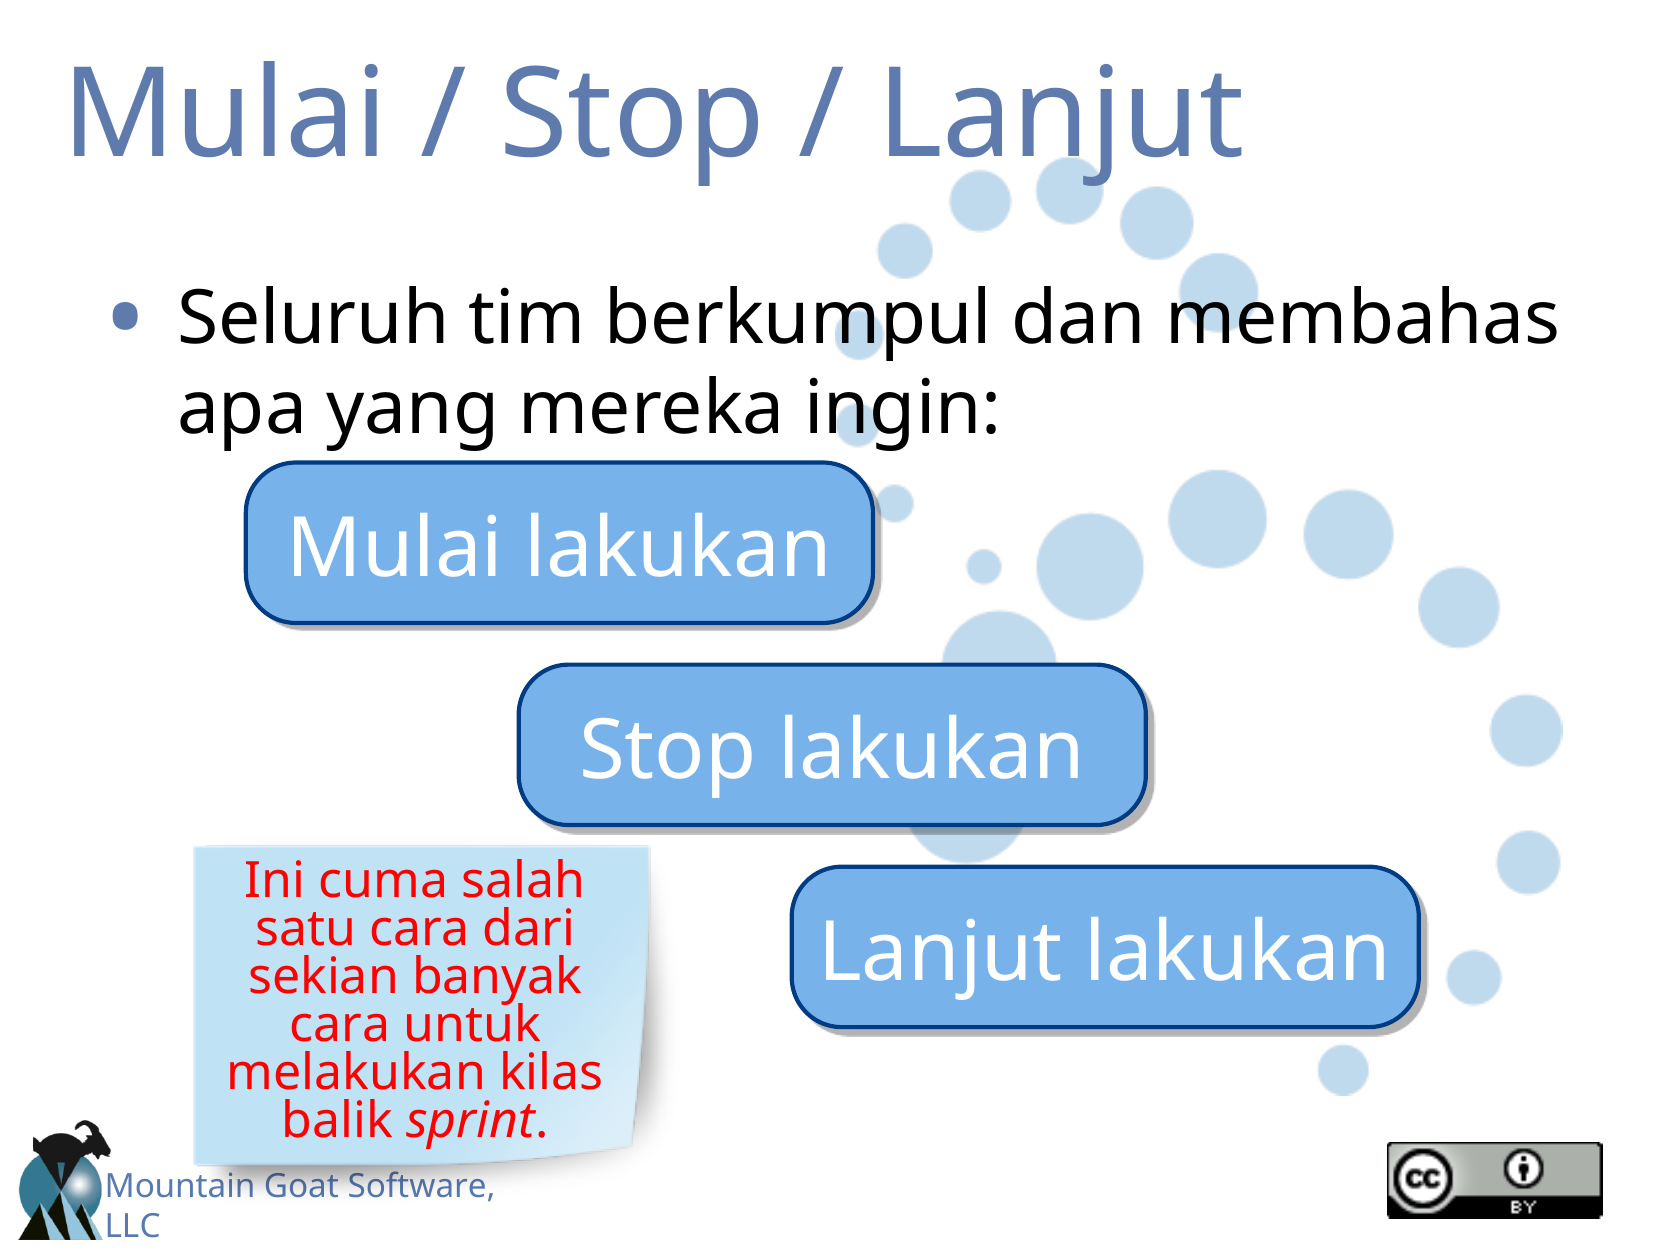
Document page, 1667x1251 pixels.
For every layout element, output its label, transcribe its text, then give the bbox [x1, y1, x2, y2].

text_box Mulai lakukan [245, 462, 873, 623]
list Seluruh tim berkumpul dan membahas apa yang mereka ingin: [56, 262, 1609, 492]
picture [183, 828, 692, 1213]
text_box Stop lakukan [518, 664, 1146, 826]
text_box Lanjut lakukan [791, 866, 1419, 1028]
picture [835, 492, 1563, 1096]
picture [18, 1120, 111, 1240]
picture [835, 194, 1563, 262]
title Mulai / Stop / Lanjut [56, 18, 1609, 194]
picture [1387, 1142, 1603, 1219]
text_box Ini cuma salah satu cara dari sekian banyak cara untuk melakukan kilas balik sprint. [209, 865, 621, 1141]
